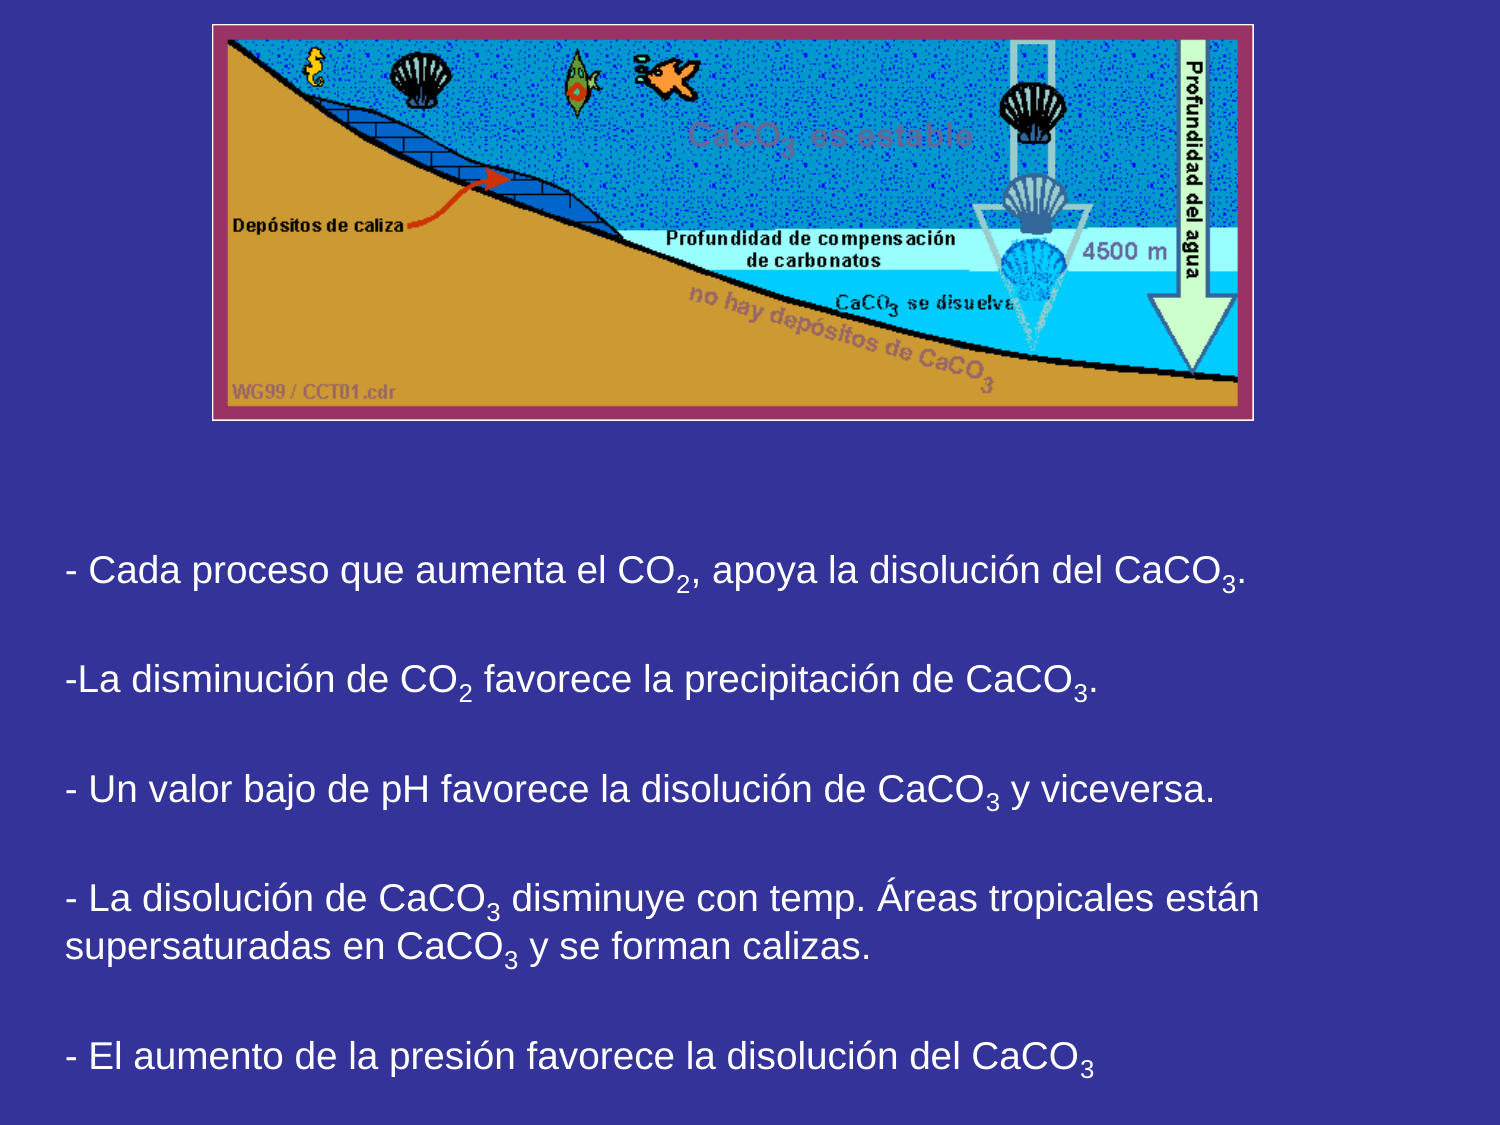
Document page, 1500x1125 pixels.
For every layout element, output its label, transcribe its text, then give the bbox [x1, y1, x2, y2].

picture [212, 24, 1254, 421]
list - Cada proceso que aumenta el CO2, apoya la disolución del CaCO3. -La disminución de CO2 favorece la precipitación de CaCO3. - Un valor bajo de pH favorece la disolución de CaCO3 y viceversa. - La disolución de CaCO3 disminuye con temp. Áreas tropicales están supersaturadas en CaCO3 y se forman calizas. - El aumento de la presión favorece la disolución del CaCO3 [49, 537, 1425, 1088]
